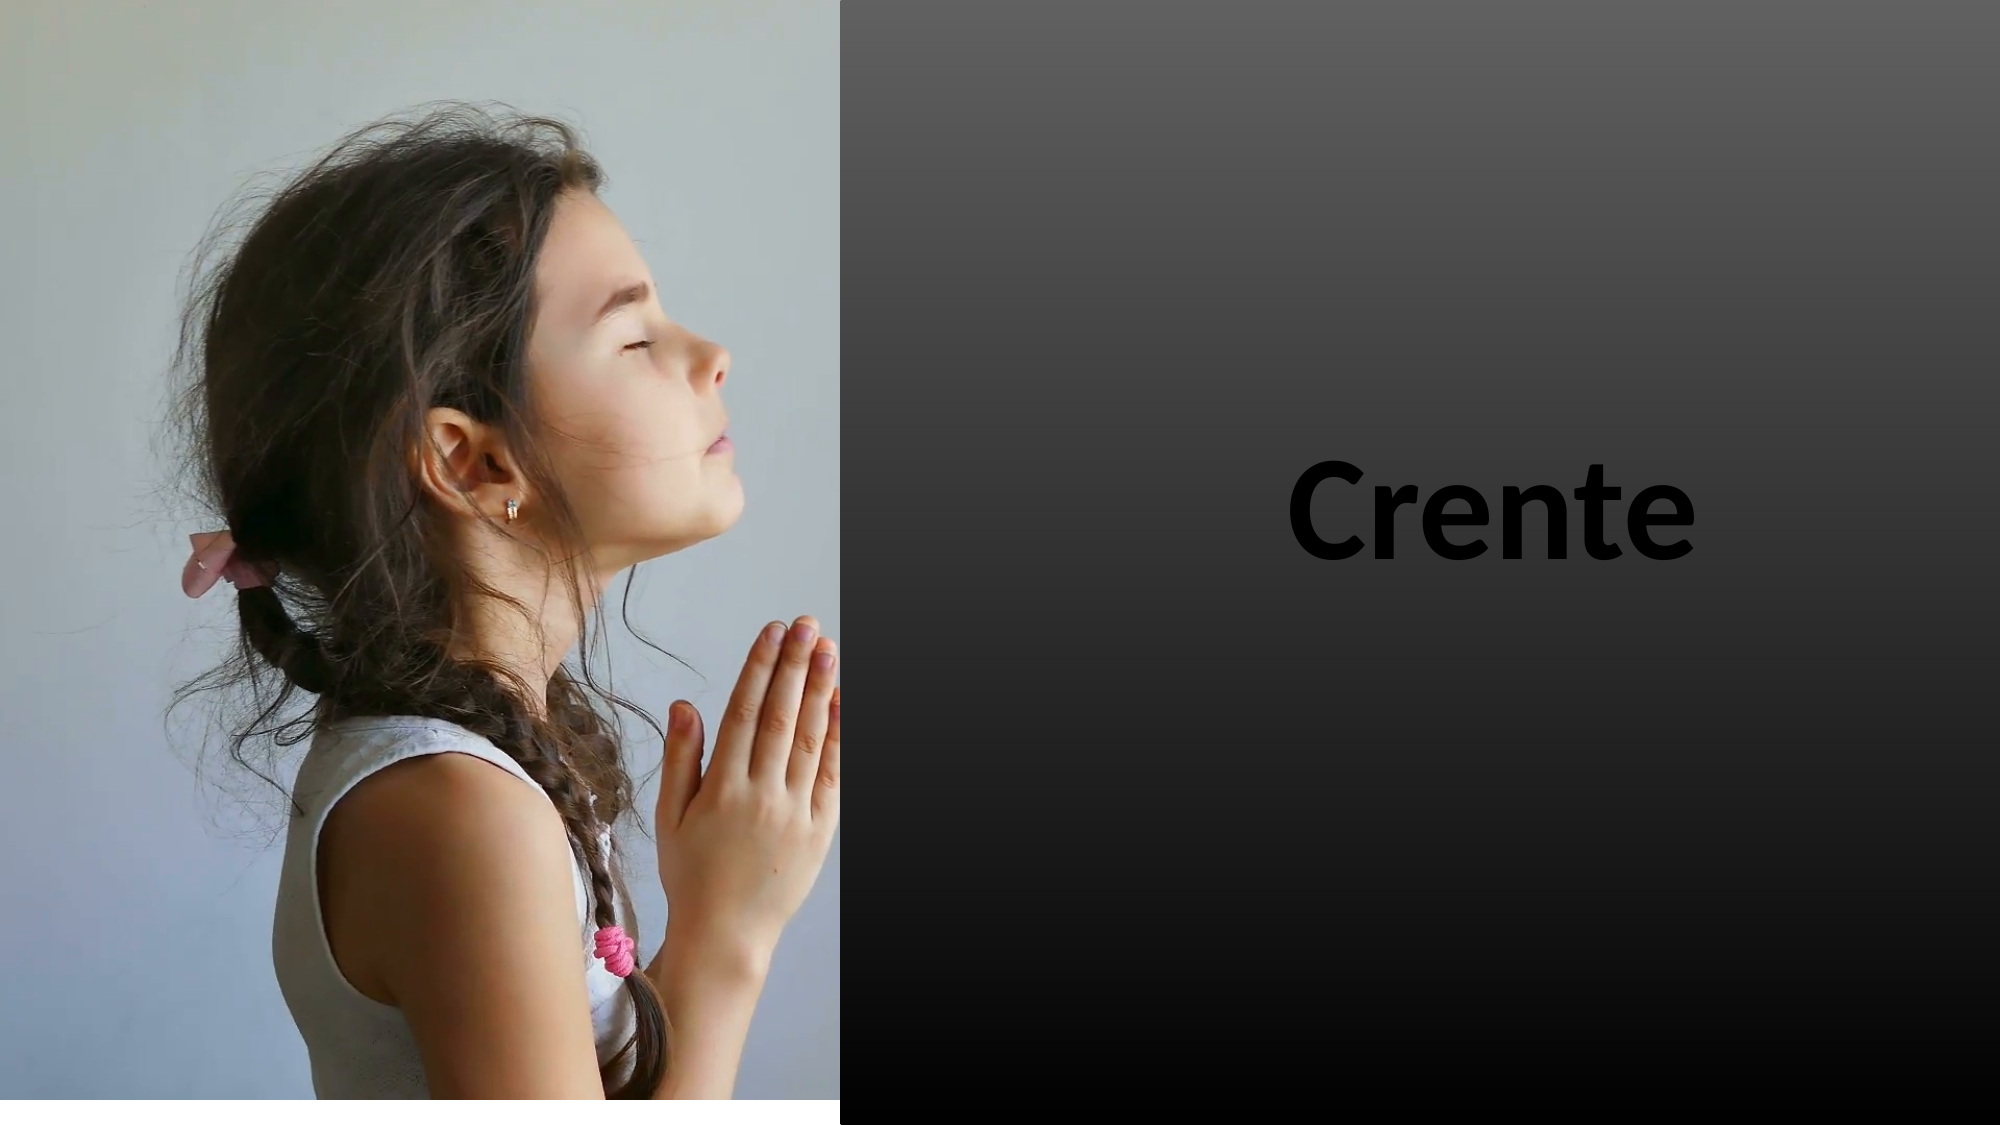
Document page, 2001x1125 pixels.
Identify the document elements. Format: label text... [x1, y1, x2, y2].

picture [0, 0, 841, 1101]
text_box Crente [1272, 455, 1900, 620]
text_box [0, 0, 2000, 1125]
